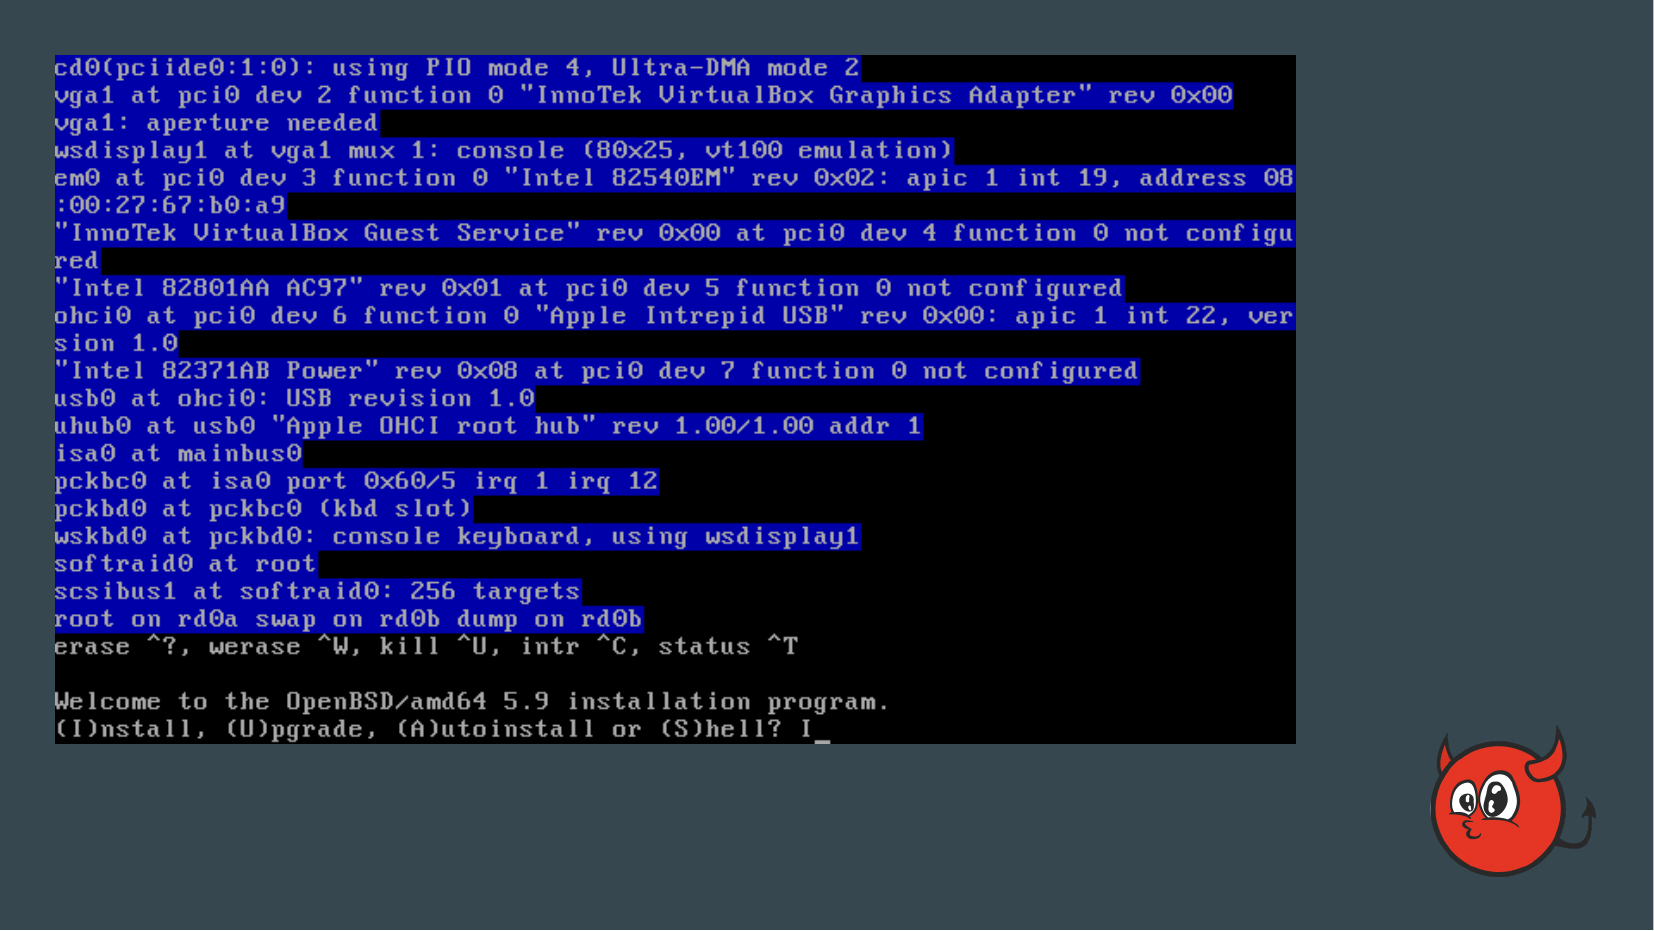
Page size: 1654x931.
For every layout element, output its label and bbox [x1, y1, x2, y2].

picture [1427, 717, 1598, 888]
picture [55, 55, 1296, 744]
